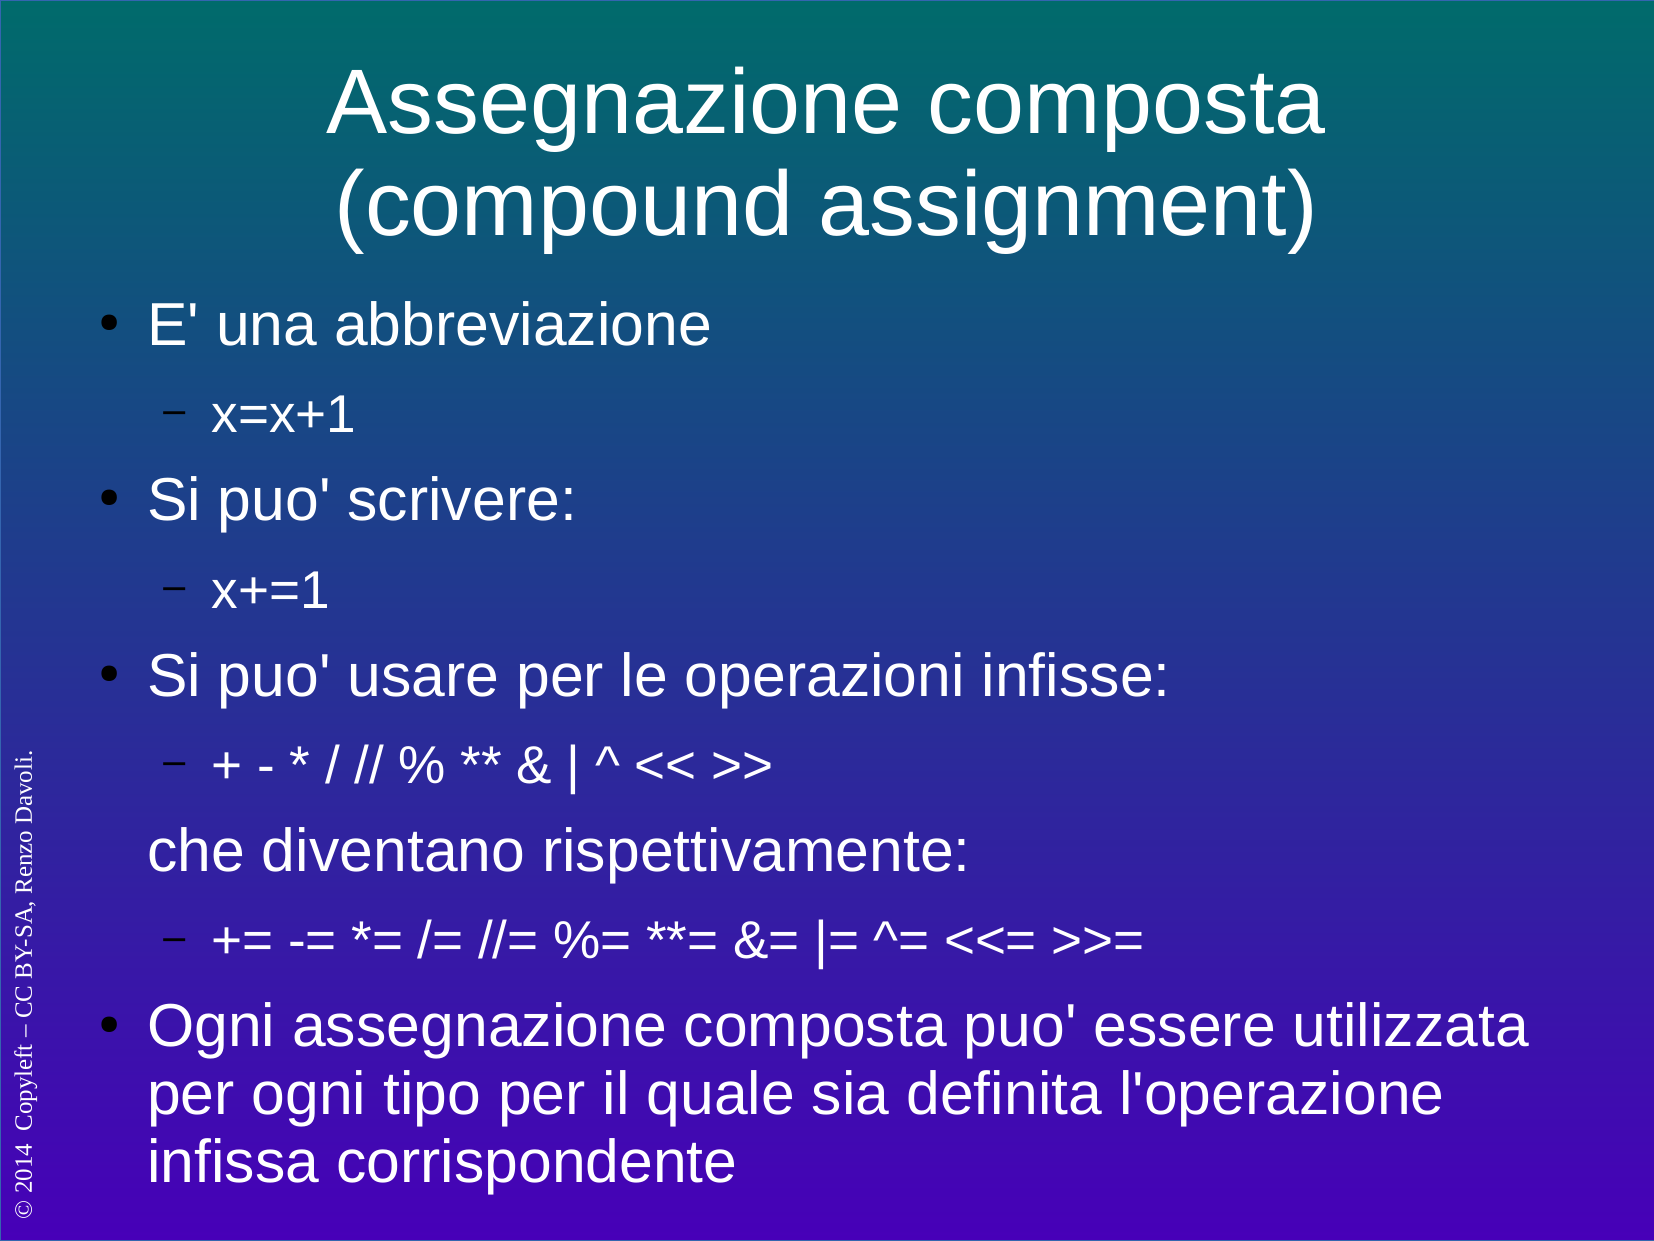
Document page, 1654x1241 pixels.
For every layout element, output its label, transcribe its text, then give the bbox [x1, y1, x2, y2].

list E' una abbreviazione x=x+1 Si puo' scrivere: x+=1 Si puo' usare per le operazioni infisse: + - * / // % ** & | ^ << >> che diventano rispettivamente: += -= *= /= //= %= **= &= |= ^= <<= >>= Ogni assegnazione composta puo' essere utilizzata per ogni tipo per il quale sia definita l'operazione infissa corrispondente [82, 290, 1571, 1201]
title Assegnazione composta (compound assignment) [82, 49, 1571, 257]
